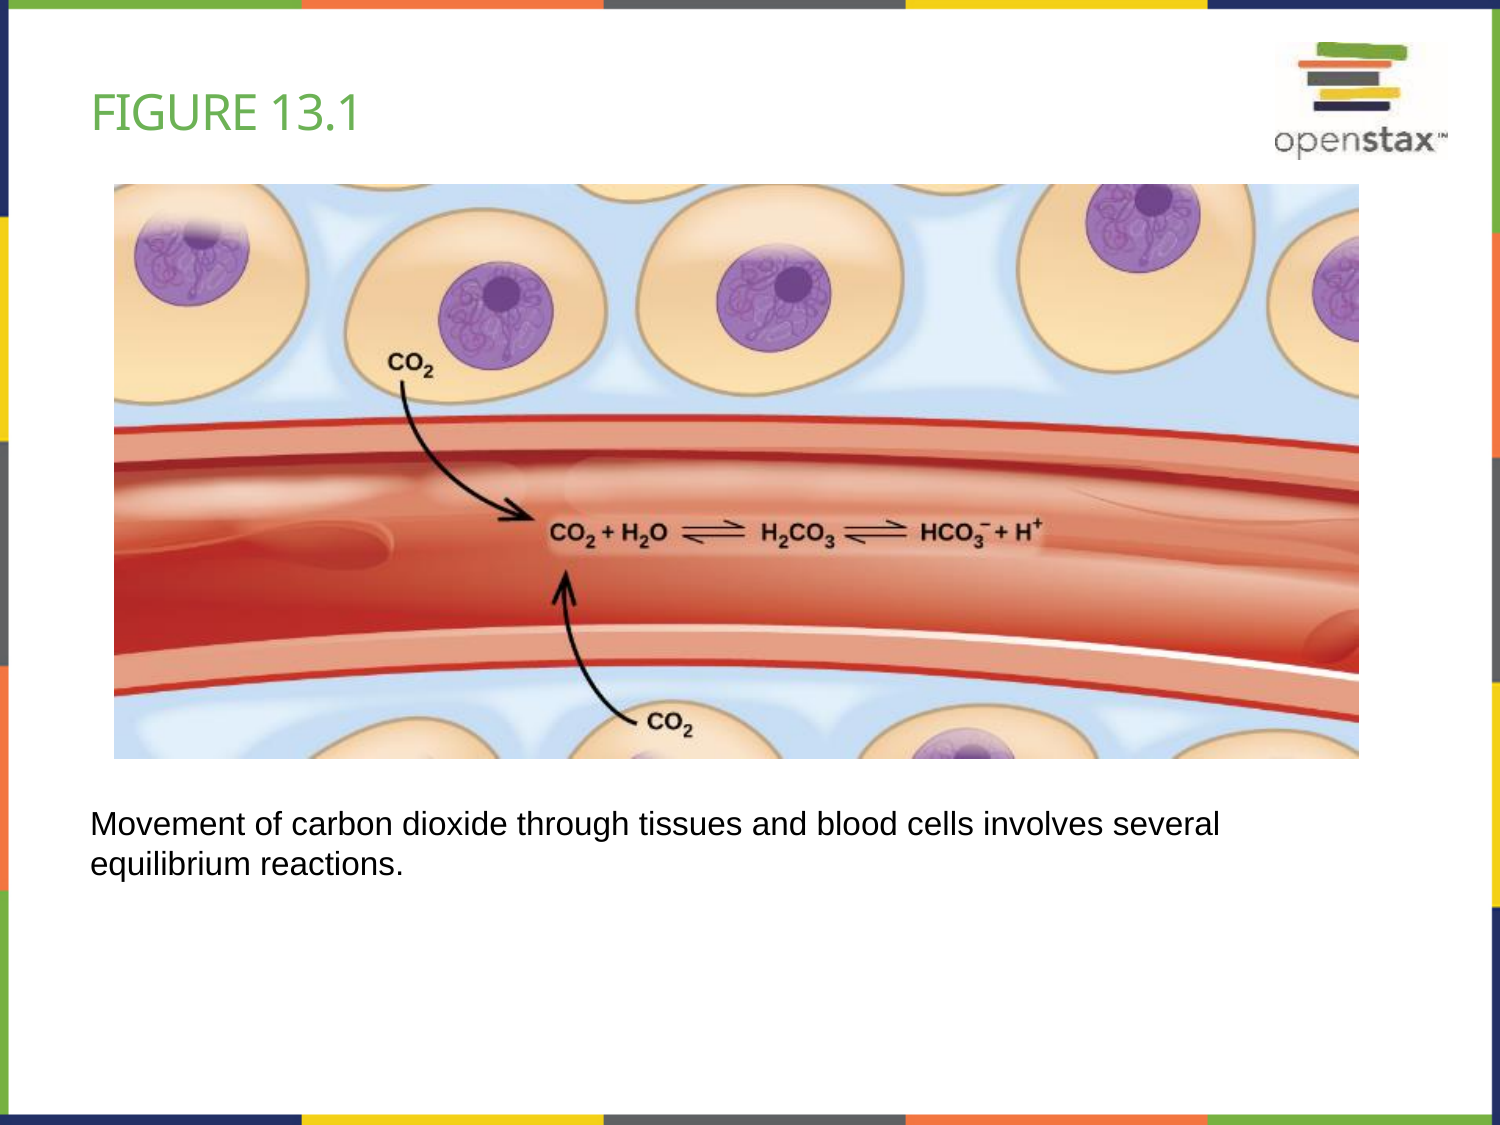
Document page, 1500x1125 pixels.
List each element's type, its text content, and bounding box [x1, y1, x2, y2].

list Movement of carbon dioxide through tissues and blood cells involves several equilibrium reactions. [75, 794, 1398, 986]
picture [0, 0, 1500, 1125]
title Figure 13.1 [75, 39, 1398, 148]
